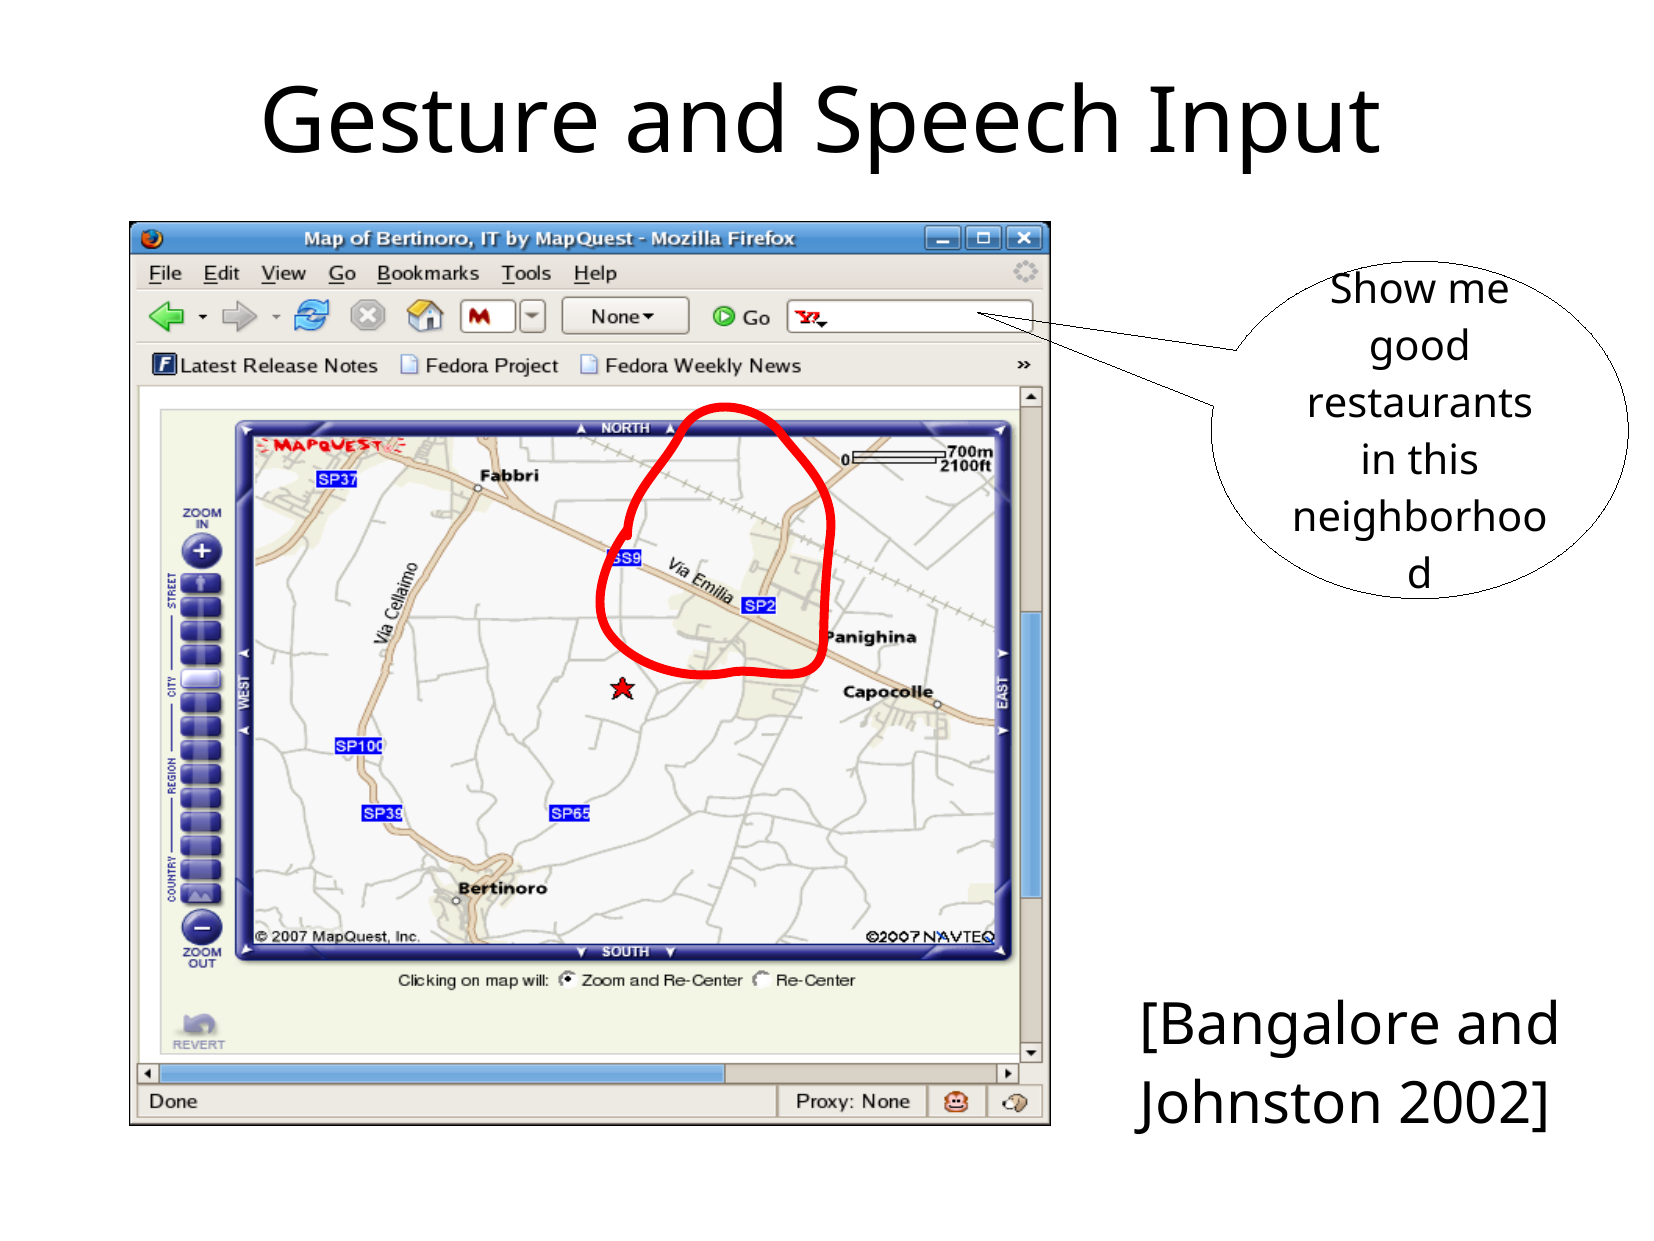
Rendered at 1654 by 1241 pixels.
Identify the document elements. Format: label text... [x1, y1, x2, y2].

picture [129, 221, 1051, 1126]
text_box [Bangalore and Johnston 2002] [1125, 975, 1613, 1131]
title Gesture and Speech Input [75, 0, 1568, 236]
text_box Show me good restaurants in this neighborhood [977, 261, 1629, 599]
